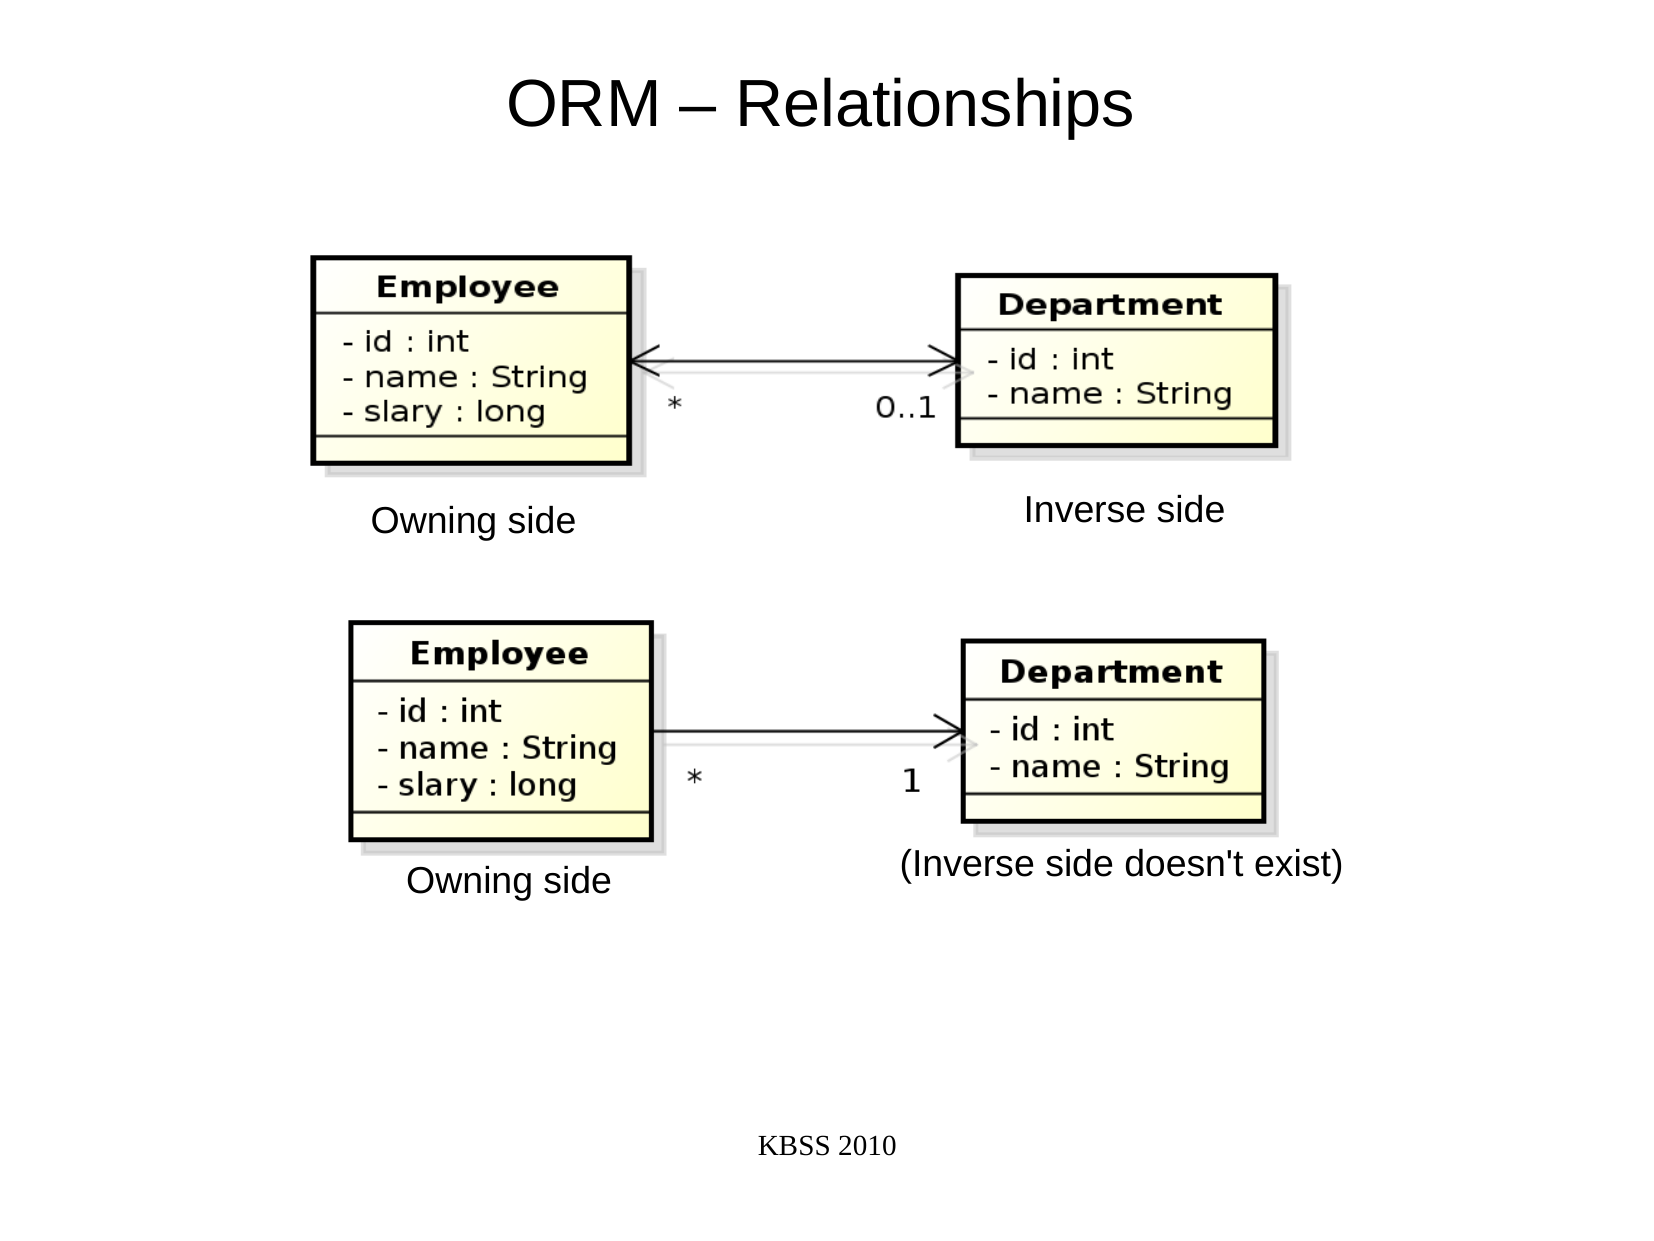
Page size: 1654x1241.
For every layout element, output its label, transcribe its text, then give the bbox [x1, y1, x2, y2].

picture [299, 249, 1306, 485]
text_box Owning side [391, 852, 627, 910]
text_box (Inverse side doesn't exist) [884, 834, 1359, 892]
picture [336, 608, 1294, 857]
text_box Inverse side [1008, 485, 1241, 538]
title ORM – Relationships [76, 0, 1565, 208]
text_box Owning side [355, 492, 591, 550]
